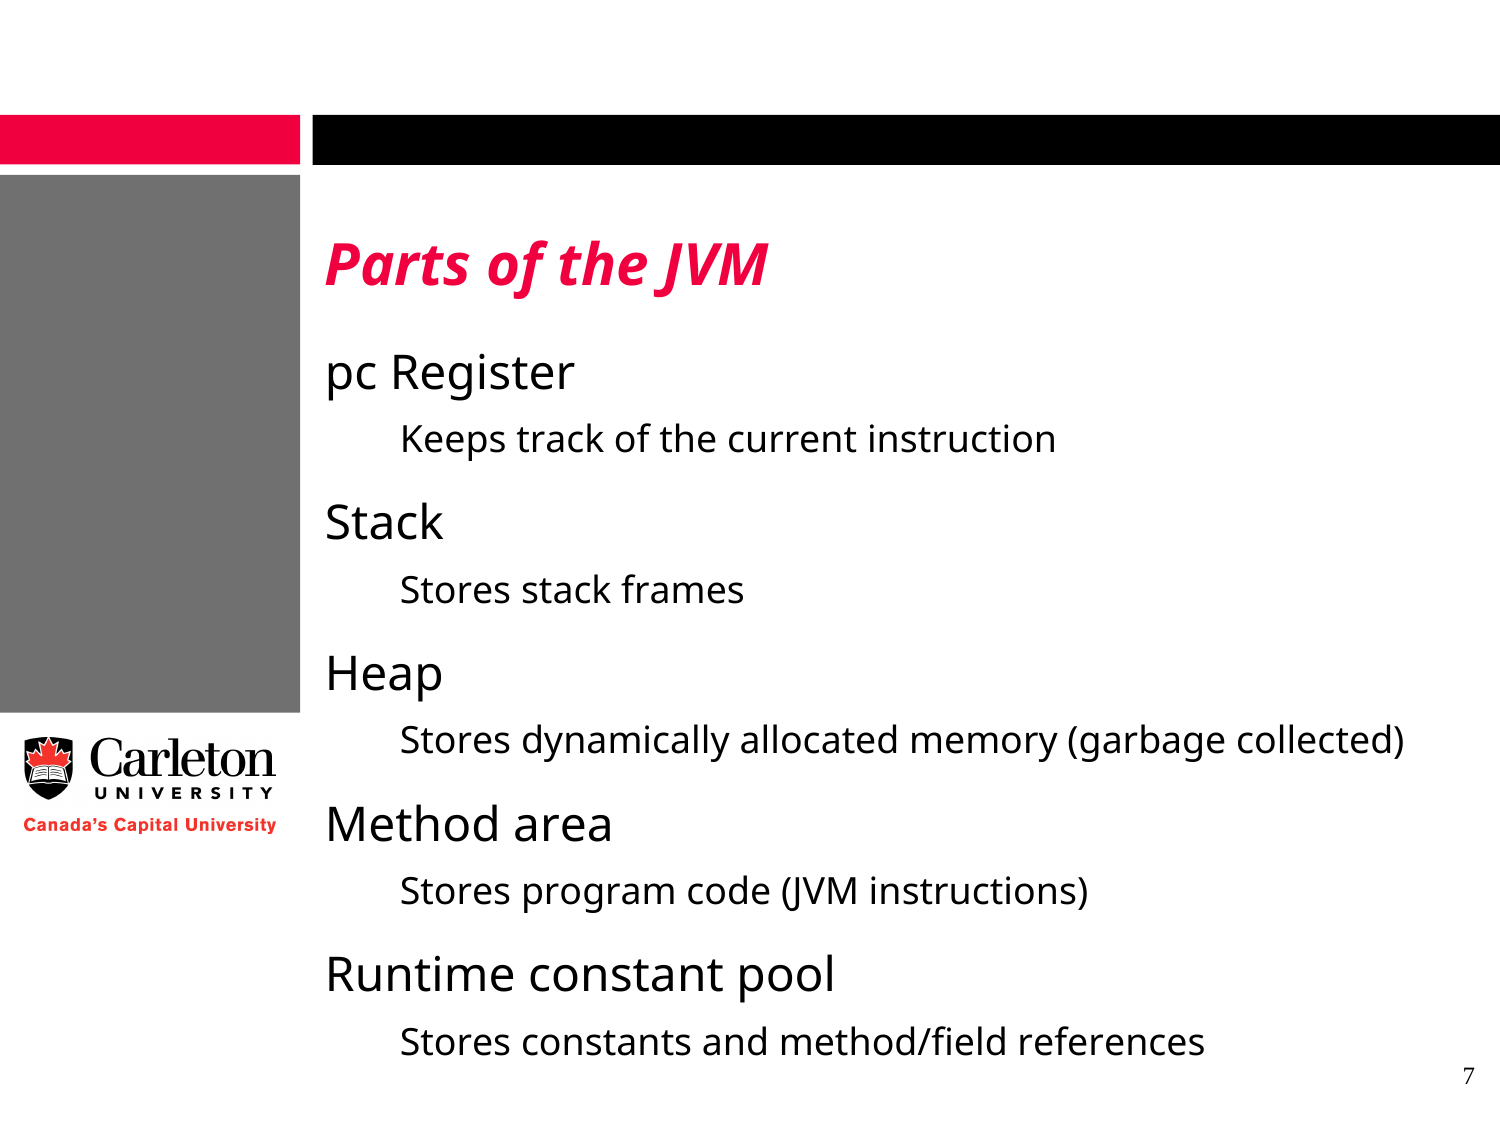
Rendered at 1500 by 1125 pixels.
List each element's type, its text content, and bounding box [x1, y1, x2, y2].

list pc Register Keeps track of the current instruction Stack Stores stack frames Heap Stores dynamically allocated memory (garbage collected) Method area Stores program code (JVM instructions) Runtime constant pool Stores constants and method/field references [324, 324, 1450, 1036]
picture [24, 737, 276, 834]
title Parts of the JVM [324, 194, 1450, 324]
